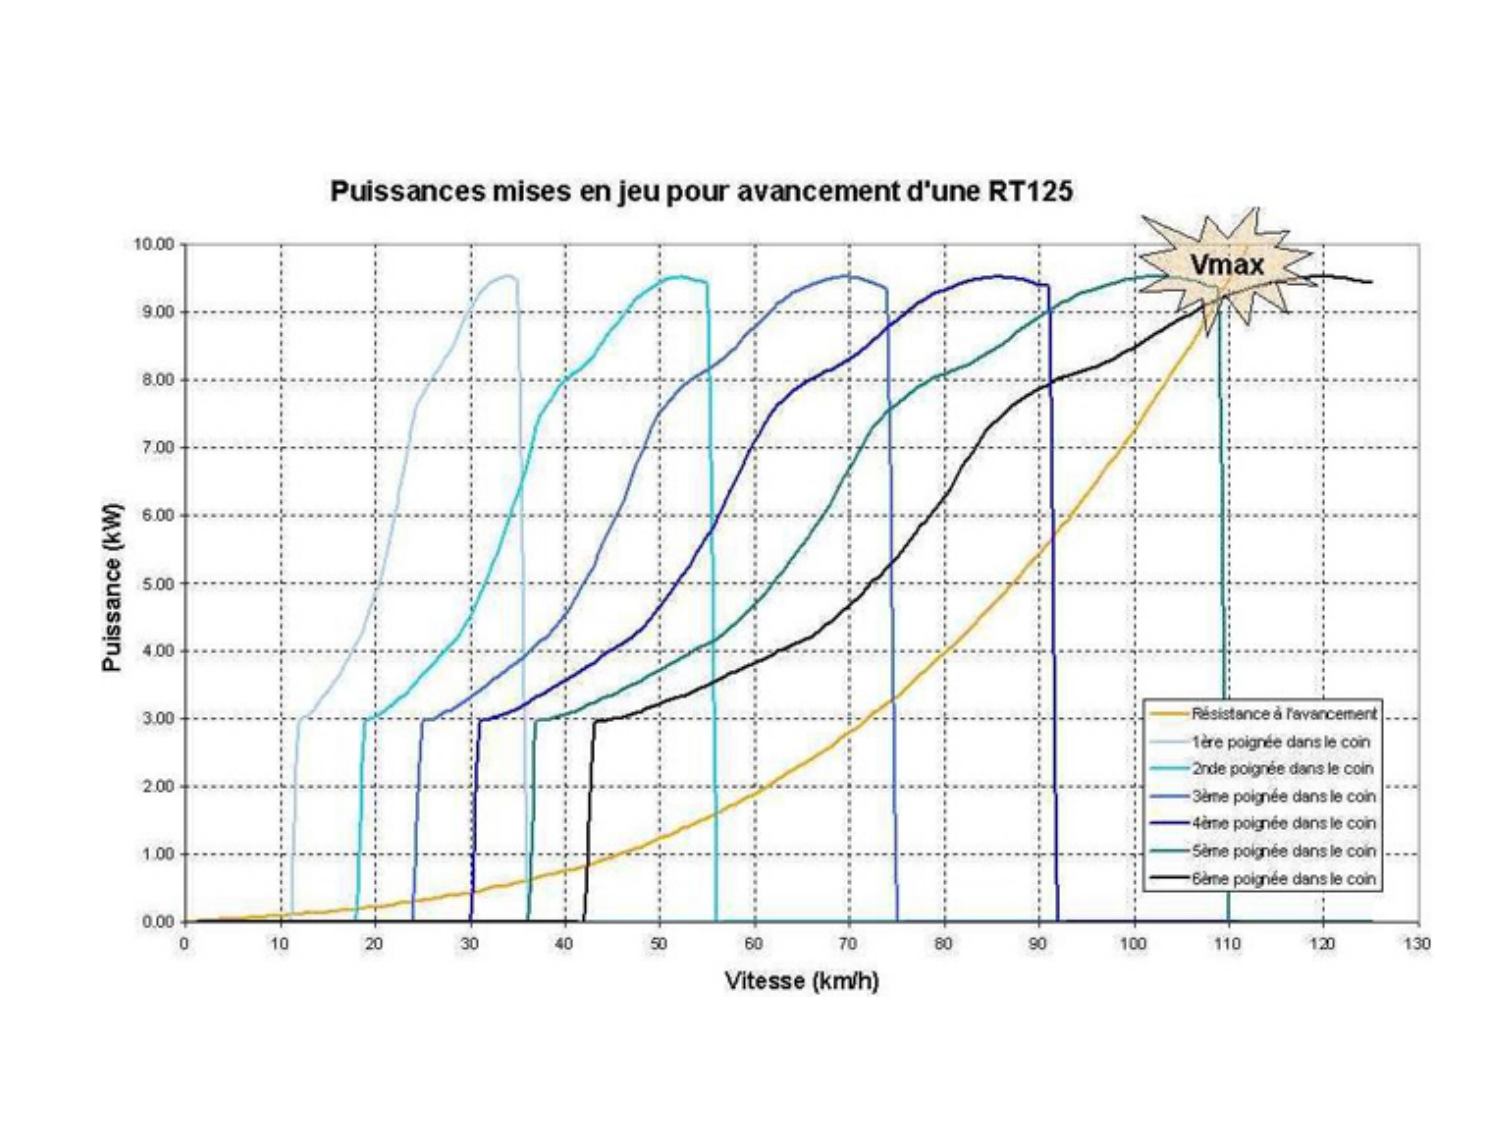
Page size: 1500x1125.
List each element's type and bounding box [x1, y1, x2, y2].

text_box [100, 172, 1435, 997]
